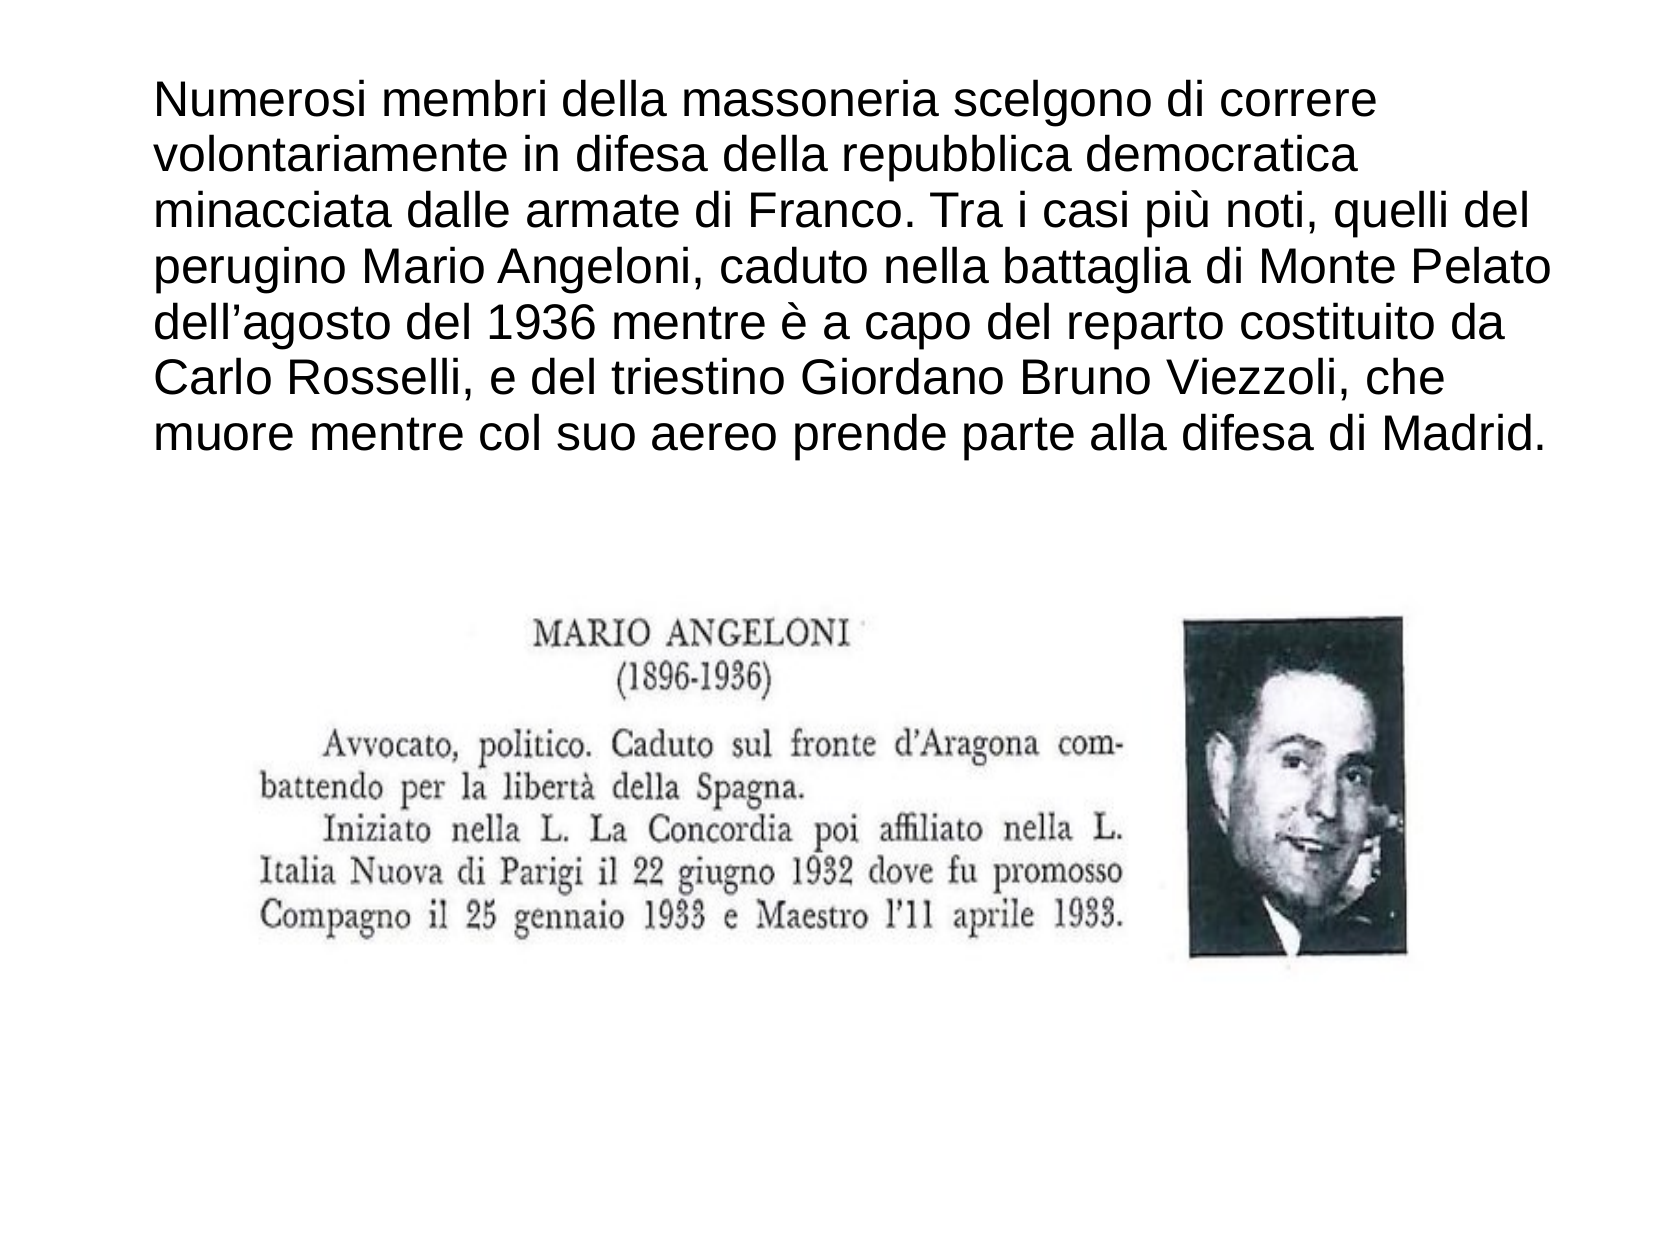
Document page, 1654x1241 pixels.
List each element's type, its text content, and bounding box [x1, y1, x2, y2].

list Numerosi membri della massoneria scelgono di correre volontariamente in difesa della repubblica democratica minacciata dalle armate di Franco. Tra i casi più noti, quelli del perugino Mario Angeloni, caduto nella battaglia di Monte Pelato dell’agosto del 1936 mentre è a capo del reparto costituito da Carlo Rosselli, e del triestino Giordano Bruno Viezzoli, che muore mentre col suo aereo prende parte alla difesa di Madrid. [82, 70, 1571, 1158]
picture [200, 578, 1453, 993]
